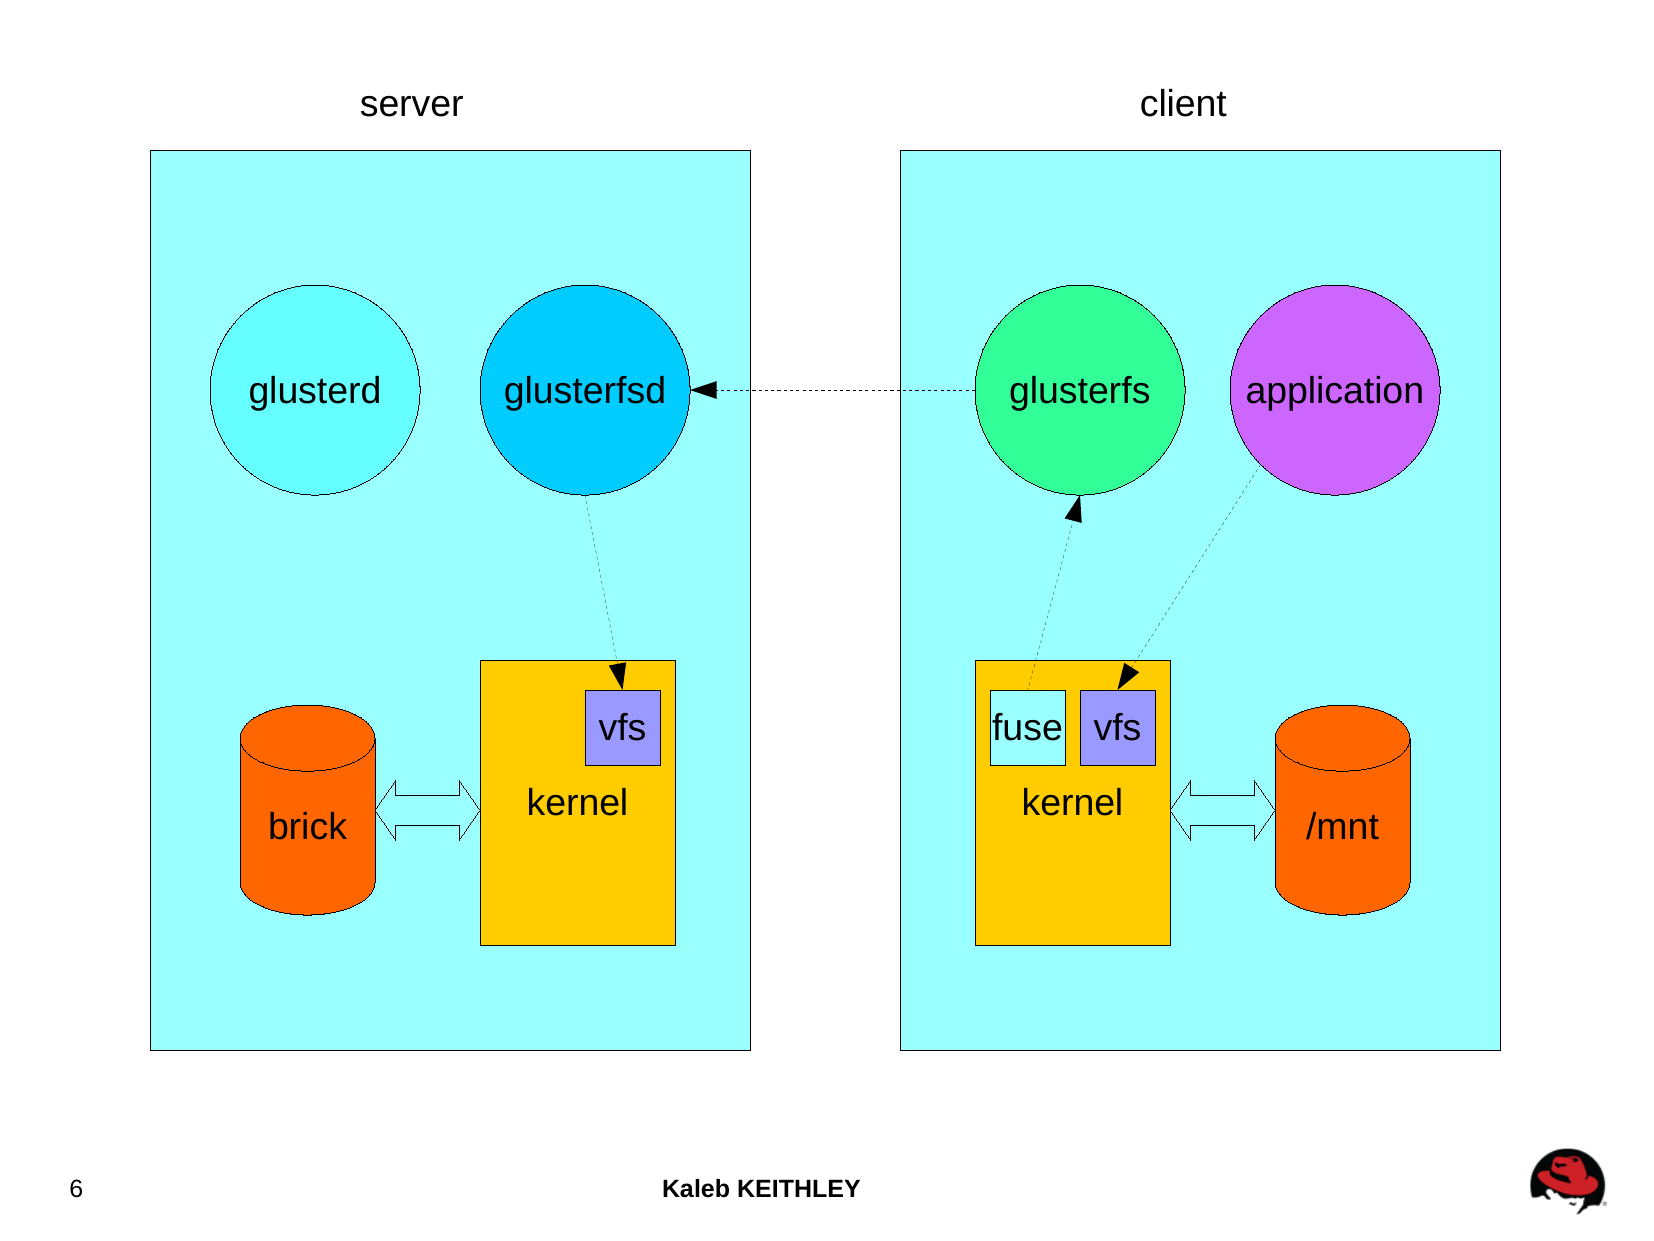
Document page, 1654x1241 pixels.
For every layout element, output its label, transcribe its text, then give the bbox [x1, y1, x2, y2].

text_box vfs [1080, 690, 1156, 766]
text_box [900, 150, 1501, 1051]
text_box glusterfs [975, 285, 1186, 496]
text_box application [1230, 285, 1441, 496]
text_box /mnt [1275, 705, 1411, 916]
text_box kernel [975, 660, 1171, 946]
text_box kernel [480, 660, 676, 946]
text_box [150, 150, 751, 1051]
text_box server [345, 75, 479, 132]
text_box glusterd [210, 285, 421, 496]
text_box client [1125, 75, 1259, 132]
text_box fuse [990, 690, 1066, 766]
text_box brick [240, 705, 376, 916]
text_box vfs [585, 690, 661, 766]
picture [1529, 1146, 1613, 1224]
text_box glusterfsd [480, 285, 691, 496]
